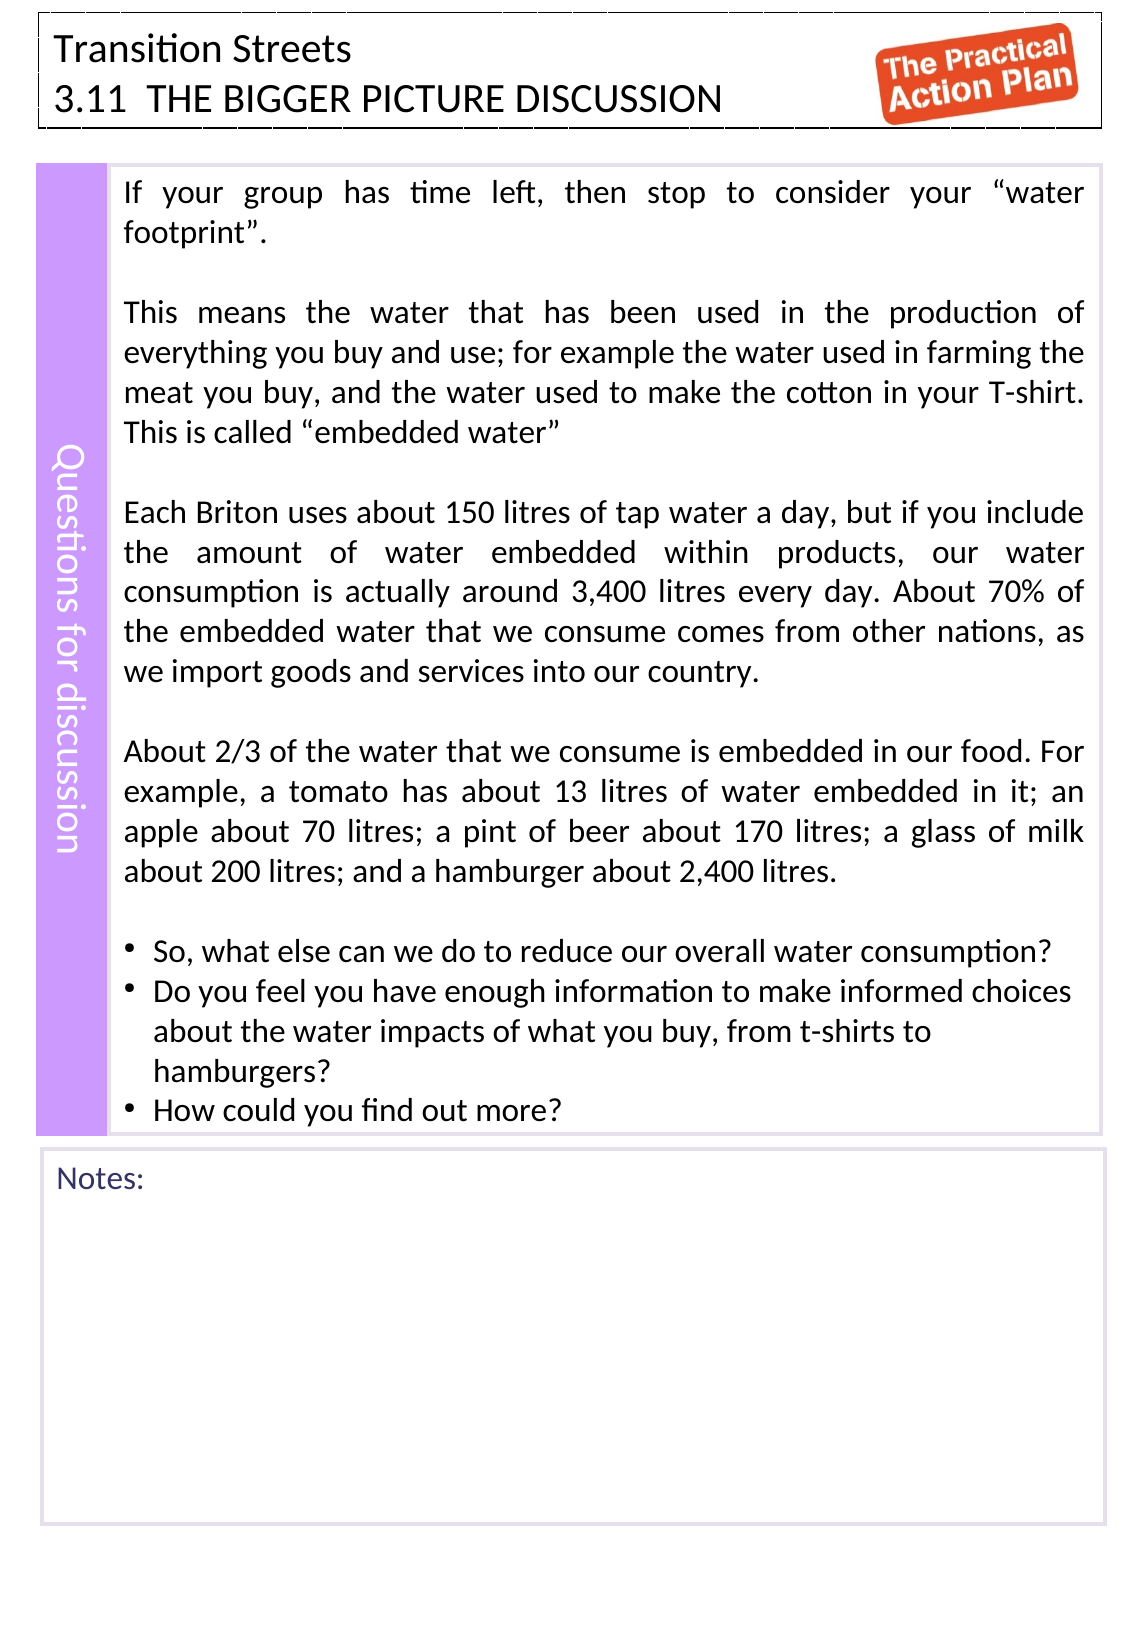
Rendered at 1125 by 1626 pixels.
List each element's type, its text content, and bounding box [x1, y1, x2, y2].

text_box Transition Streets 3.11 THE BIGGER PICTURE DISCUSSION [38, 12, 1102, 129]
text_box Notes: [41, 1148, 1105, 1524]
text_box If your group has time left, then stop to consider your “water footprint”. This means the water that has been used in the production of everything you buy and use; for example the water used in farming the meat you buy, and the water used to make the cotton in your T-shirt. This is called “embedded water” Each Briton uses about 150 litres of tap water a day, but if you include the amount of water embedded within products, our water consumption is actually around 3,400 litres every day. About 70% of the embedded water that we consume comes from other nations, as we import goods and services into our country. About 2/3 of the water that we consume is embedded in our food. For example, a tomato has about 13 litres of water embedded in it; an apple about 70 litres; a pint of beer about 170 litres; a glass of milk about 200 litres; and a hamburger about 2,400 litres. So, what else can we do to reduce our overall water consumption? Do you feel you have enough information to make informed choices about the water impacts of what you buy, from t-shirts to hamburgers? How could you find out more? [108, 165, 1101, 1134]
text_box Questions for discussion [38, 165, 108, 1134]
